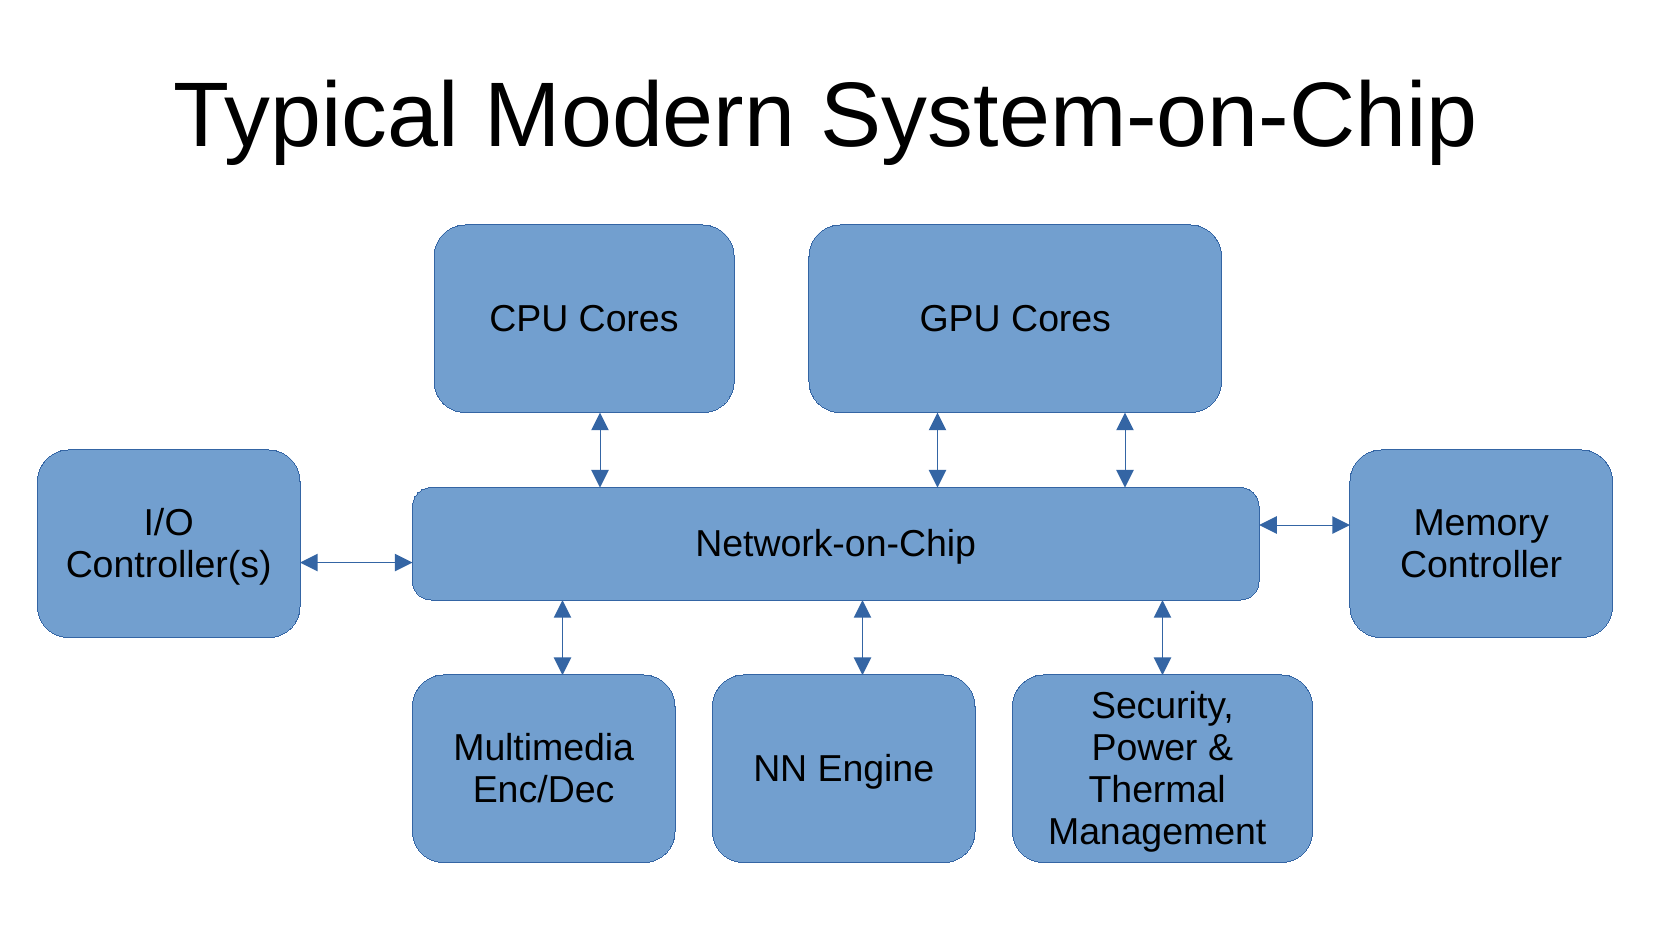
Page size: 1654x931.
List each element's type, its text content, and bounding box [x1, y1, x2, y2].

text_box Multimedia Enc/Dec [412, 674, 676, 863]
text_box CPU Cores [434, 224, 735, 413]
text_box Network-on-Chip [412, 487, 1260, 601]
text_box NN Engine [712, 674, 976, 863]
text_box GPU Cores [808, 224, 1222, 413]
text_box I/O Controller(s) [37, 449, 301, 638]
title Typical Modern System-on-Chip [82, 37, 1571, 193]
text_box Memory Controller [1349, 449, 1613, 638]
text_box Security, Power & Thermal Management [1012, 674, 1313, 863]
